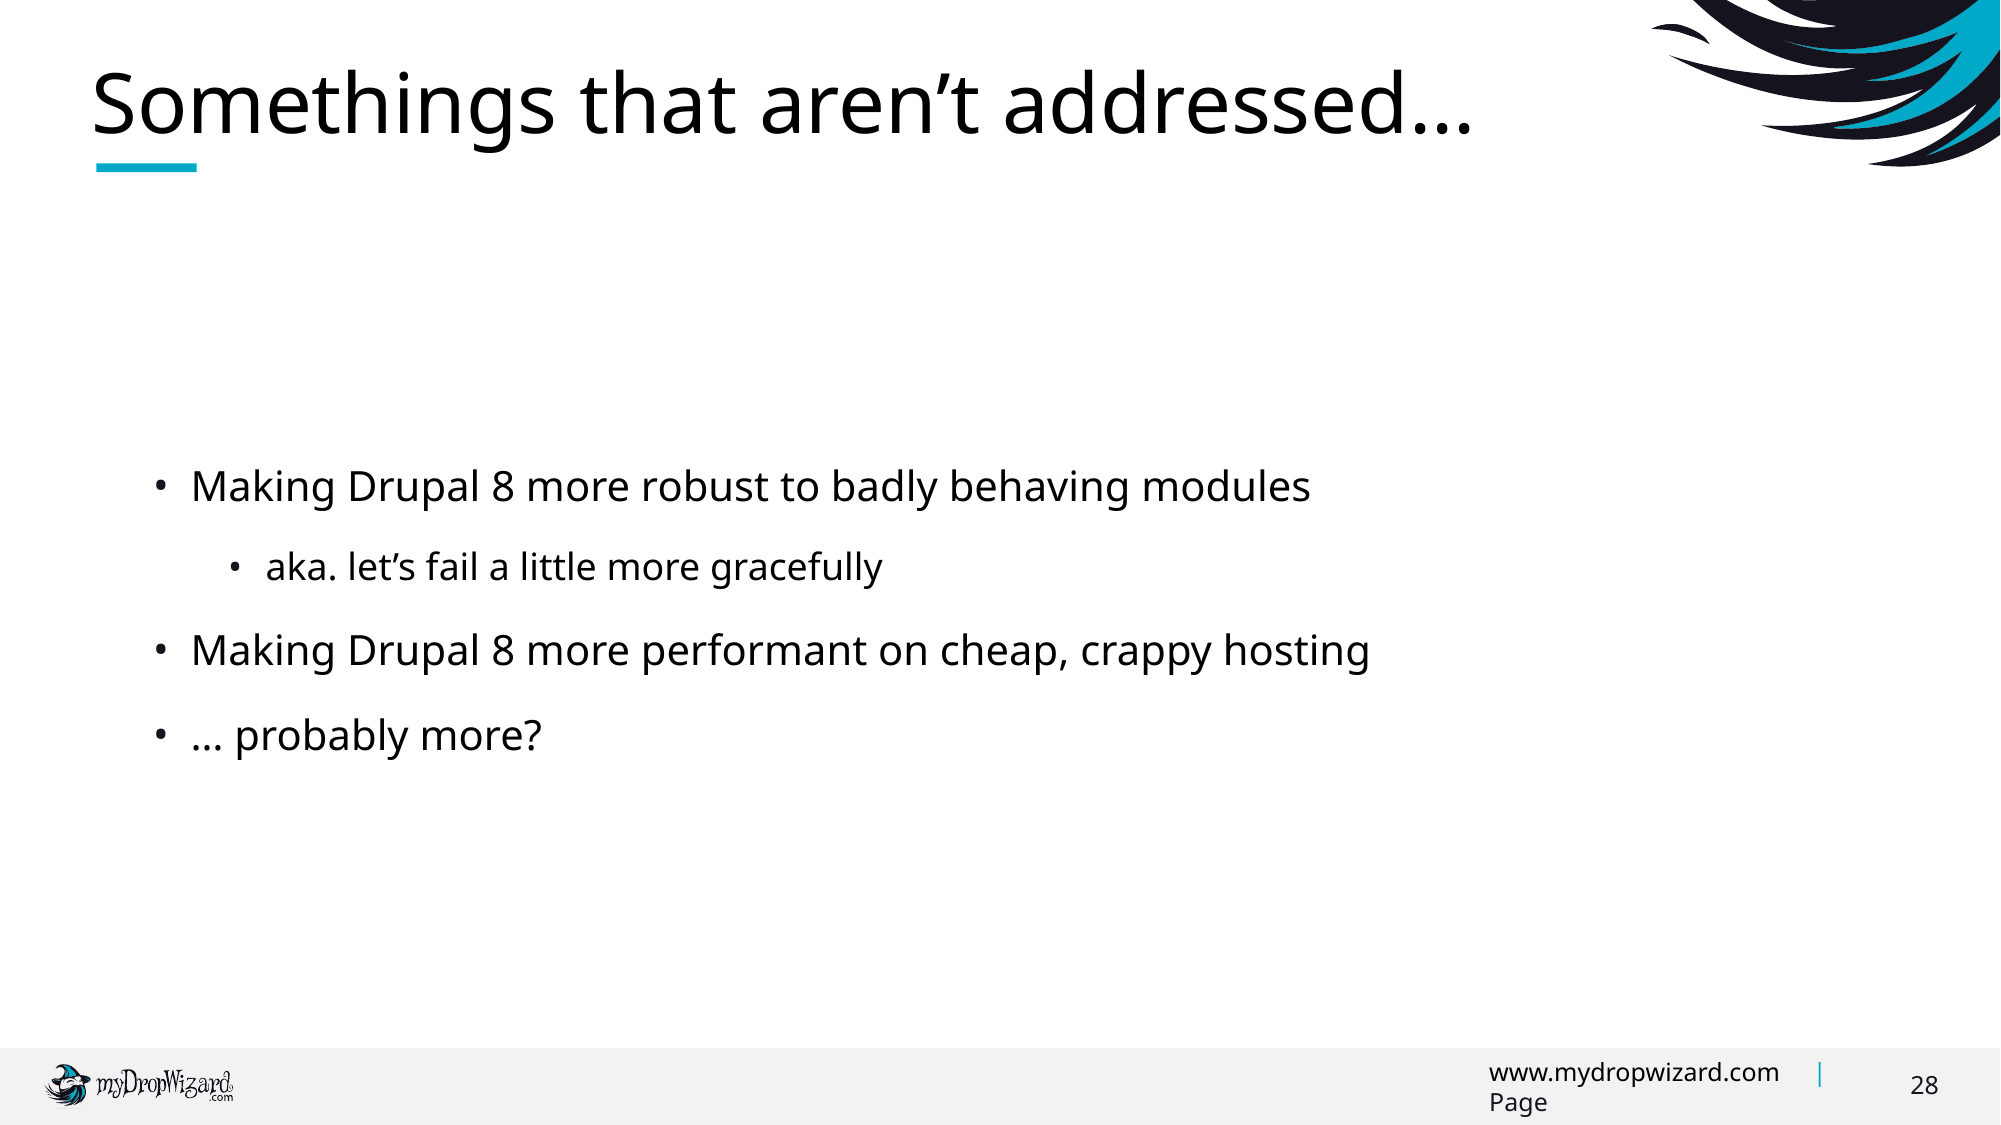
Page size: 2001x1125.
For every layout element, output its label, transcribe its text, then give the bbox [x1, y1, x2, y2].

slide_number <number> [1895, 1057, 1969, 1117]
list Making Drupal 8 more robust to badly behaving modules aka. let’s fail a little more gracefully Making Drupal 8 more performant on cheap, crappy hosting … probably more? [138, 194, 1864, 1014]
title Somethings that aren’t addressed... [76, 47, 1863, 166]
